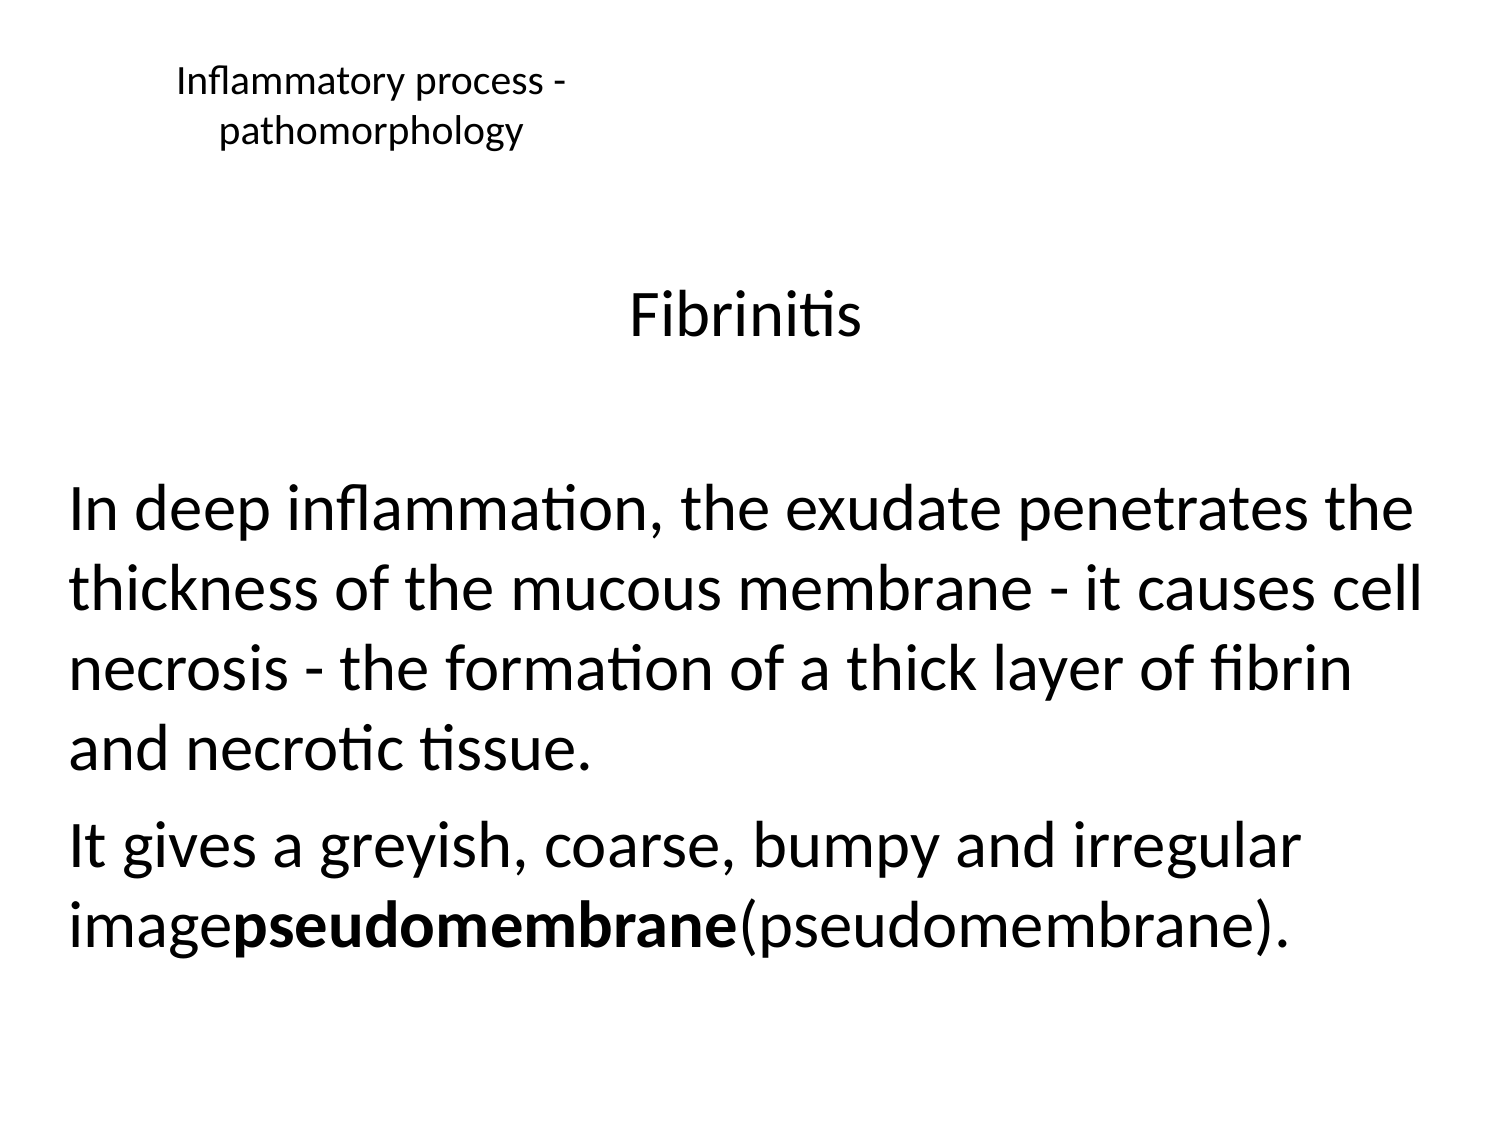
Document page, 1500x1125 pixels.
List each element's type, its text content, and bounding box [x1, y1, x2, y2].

list Fibrinitis In deep inflammation, the exudate penetrates the thickness of the mucous membrane - it causes cell necrosis - the formation of a thick layer of fibrin and necrotic tissue. It gives a greyish, coarse, bumpy and irregular imagepseudomembrane(pseudomembrane). [53, 262, 1471, 1005]
title Inflammatory process - pathomorphology [75, 45, 668, 126]
